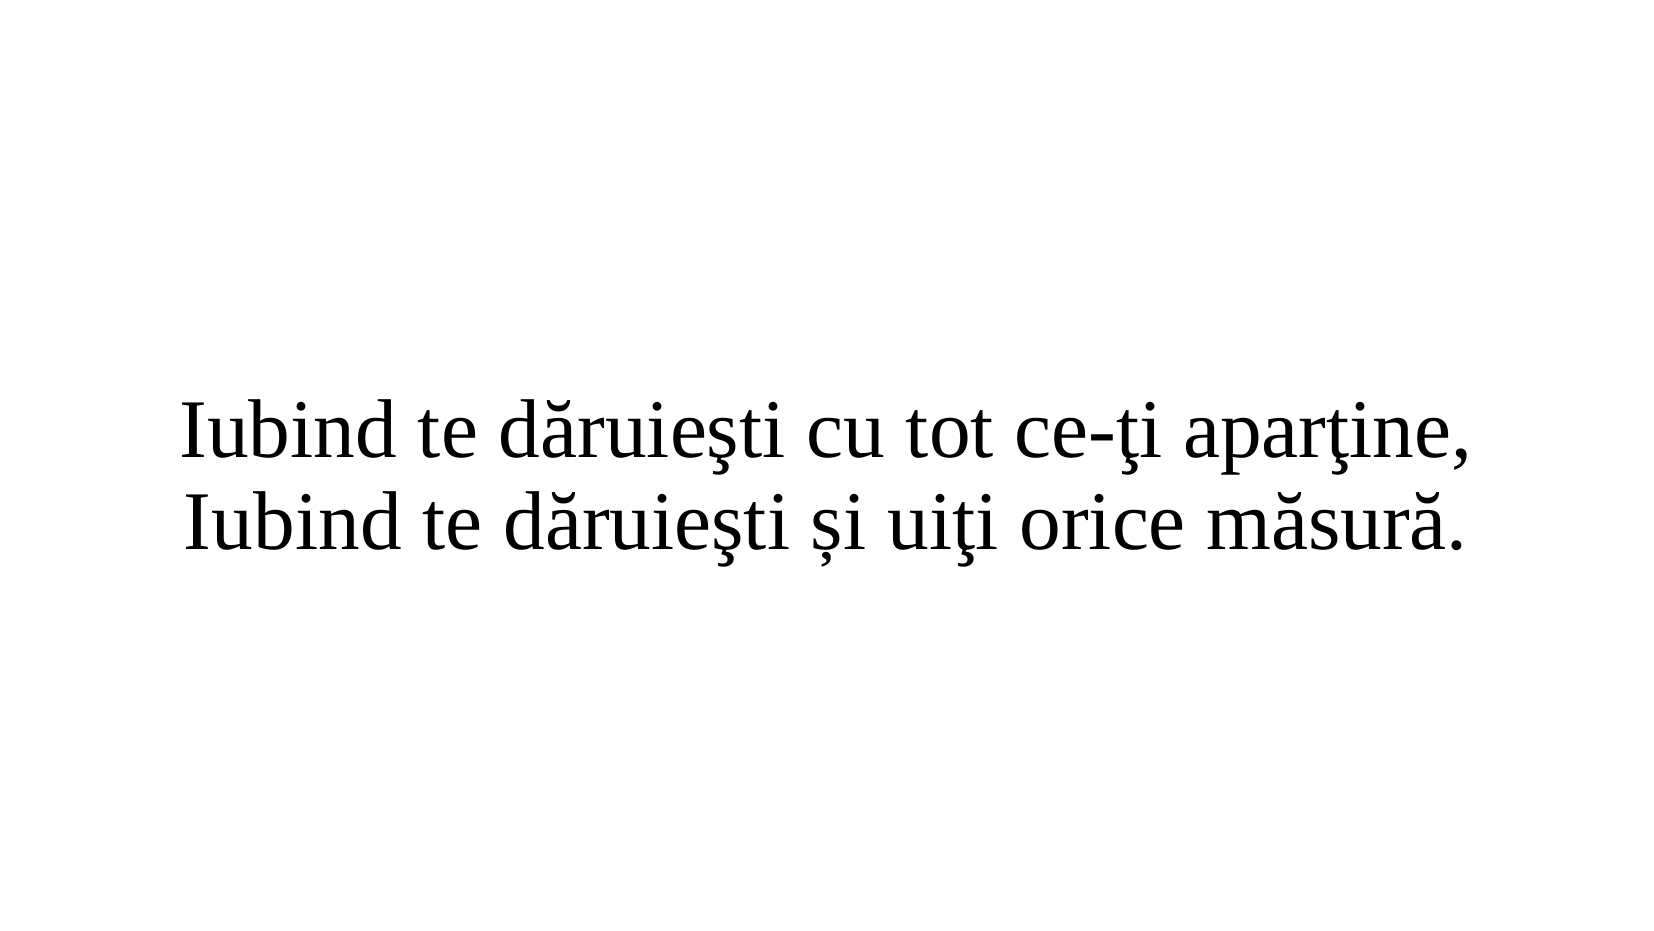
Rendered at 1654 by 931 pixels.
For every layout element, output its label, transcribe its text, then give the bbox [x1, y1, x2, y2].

subtitle Iubind te dăruieşti cu tot ce-ţi aparţine, Iubind te dăruieşti și uiţi orice măsură. [165, 205, 1489, 745]
